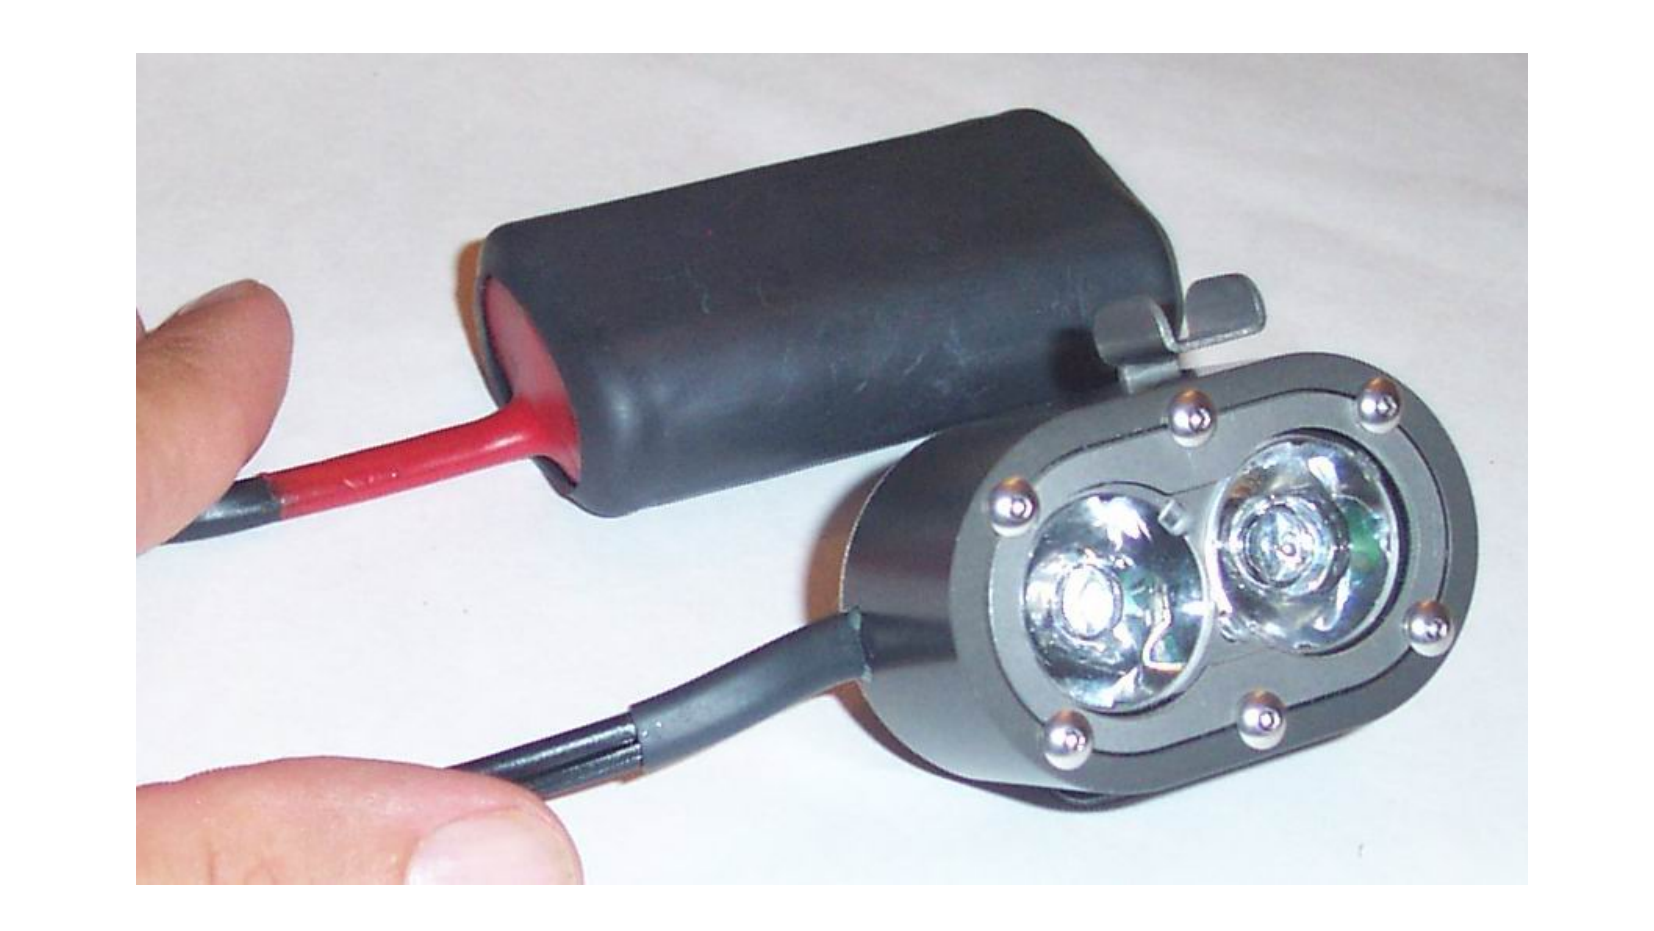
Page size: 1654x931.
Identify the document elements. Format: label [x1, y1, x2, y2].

picture [136, 53, 1528, 885]
